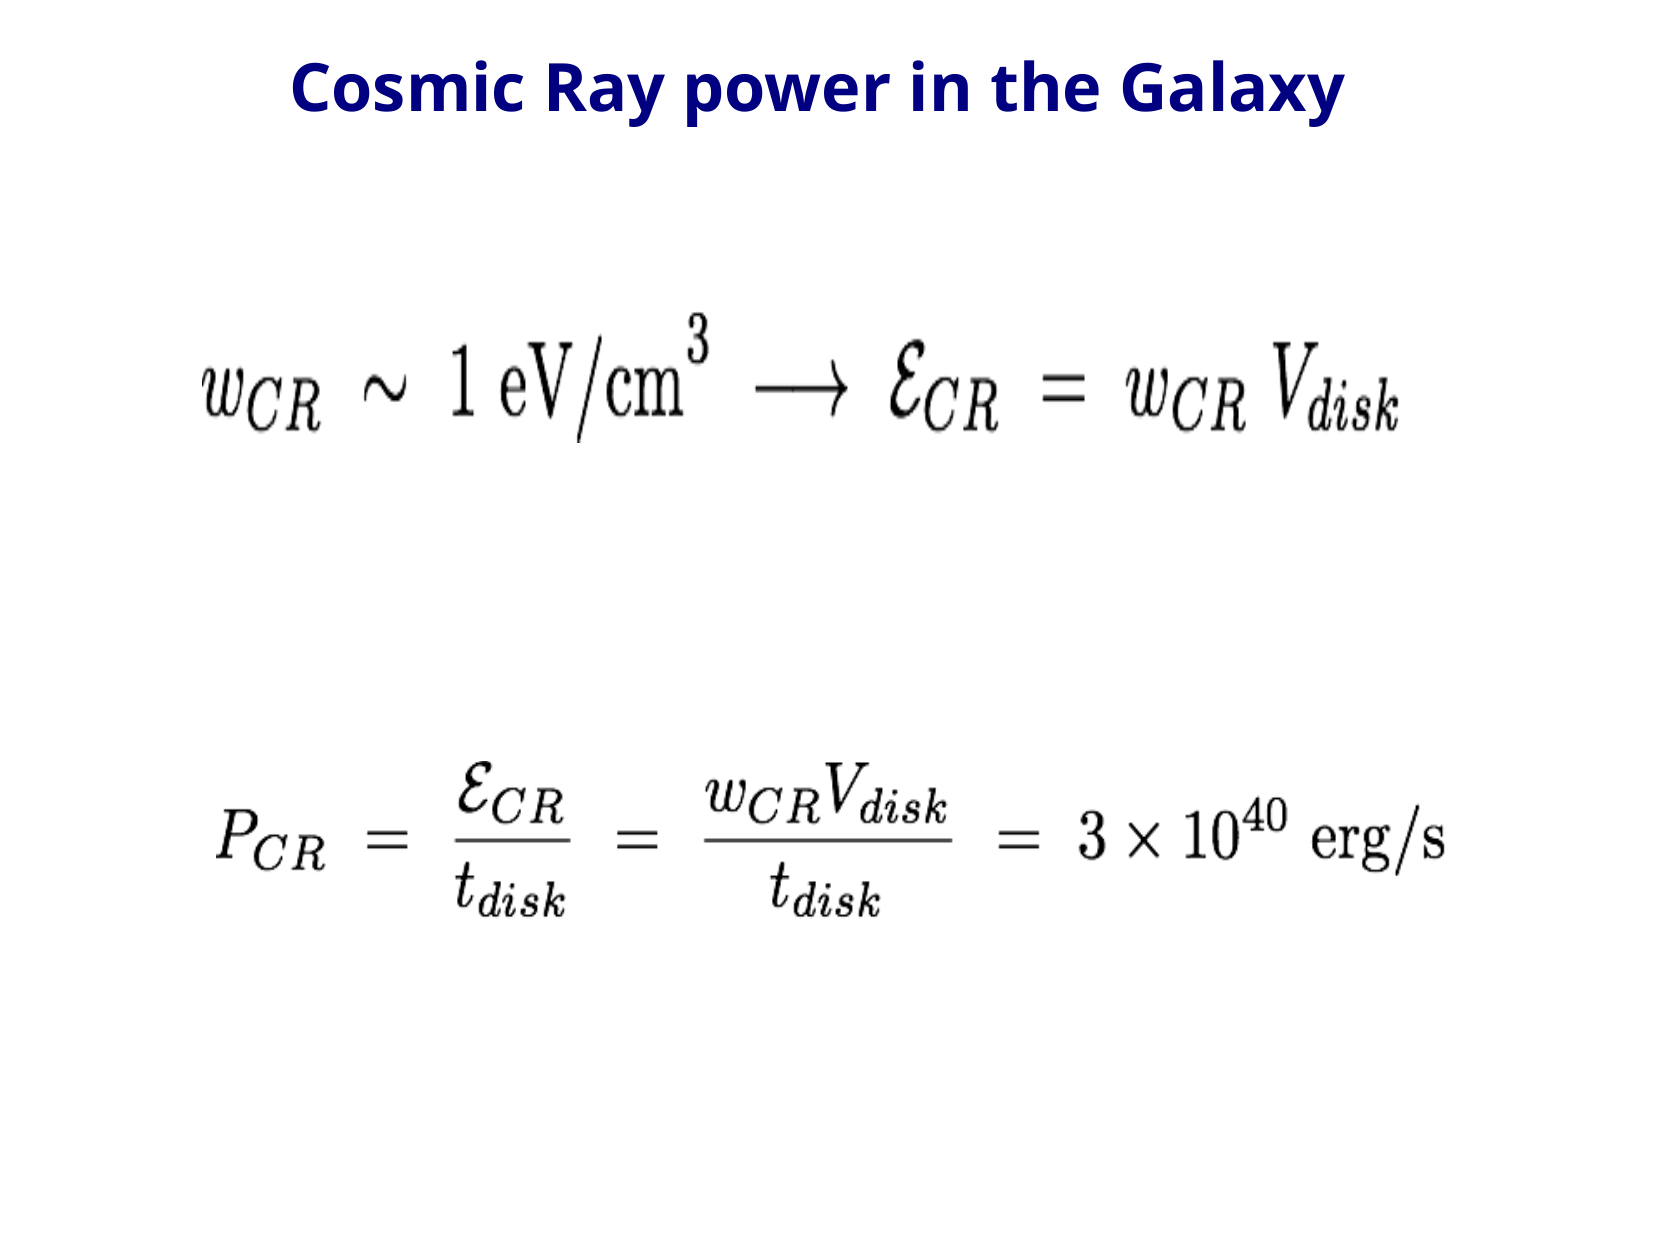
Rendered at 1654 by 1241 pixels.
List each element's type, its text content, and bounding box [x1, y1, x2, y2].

picture [202, 311, 1400, 443]
text_box Cosmic Ray power in the Galaxy [0, 22, 1653, 149]
picture [216, 761, 1446, 919]
